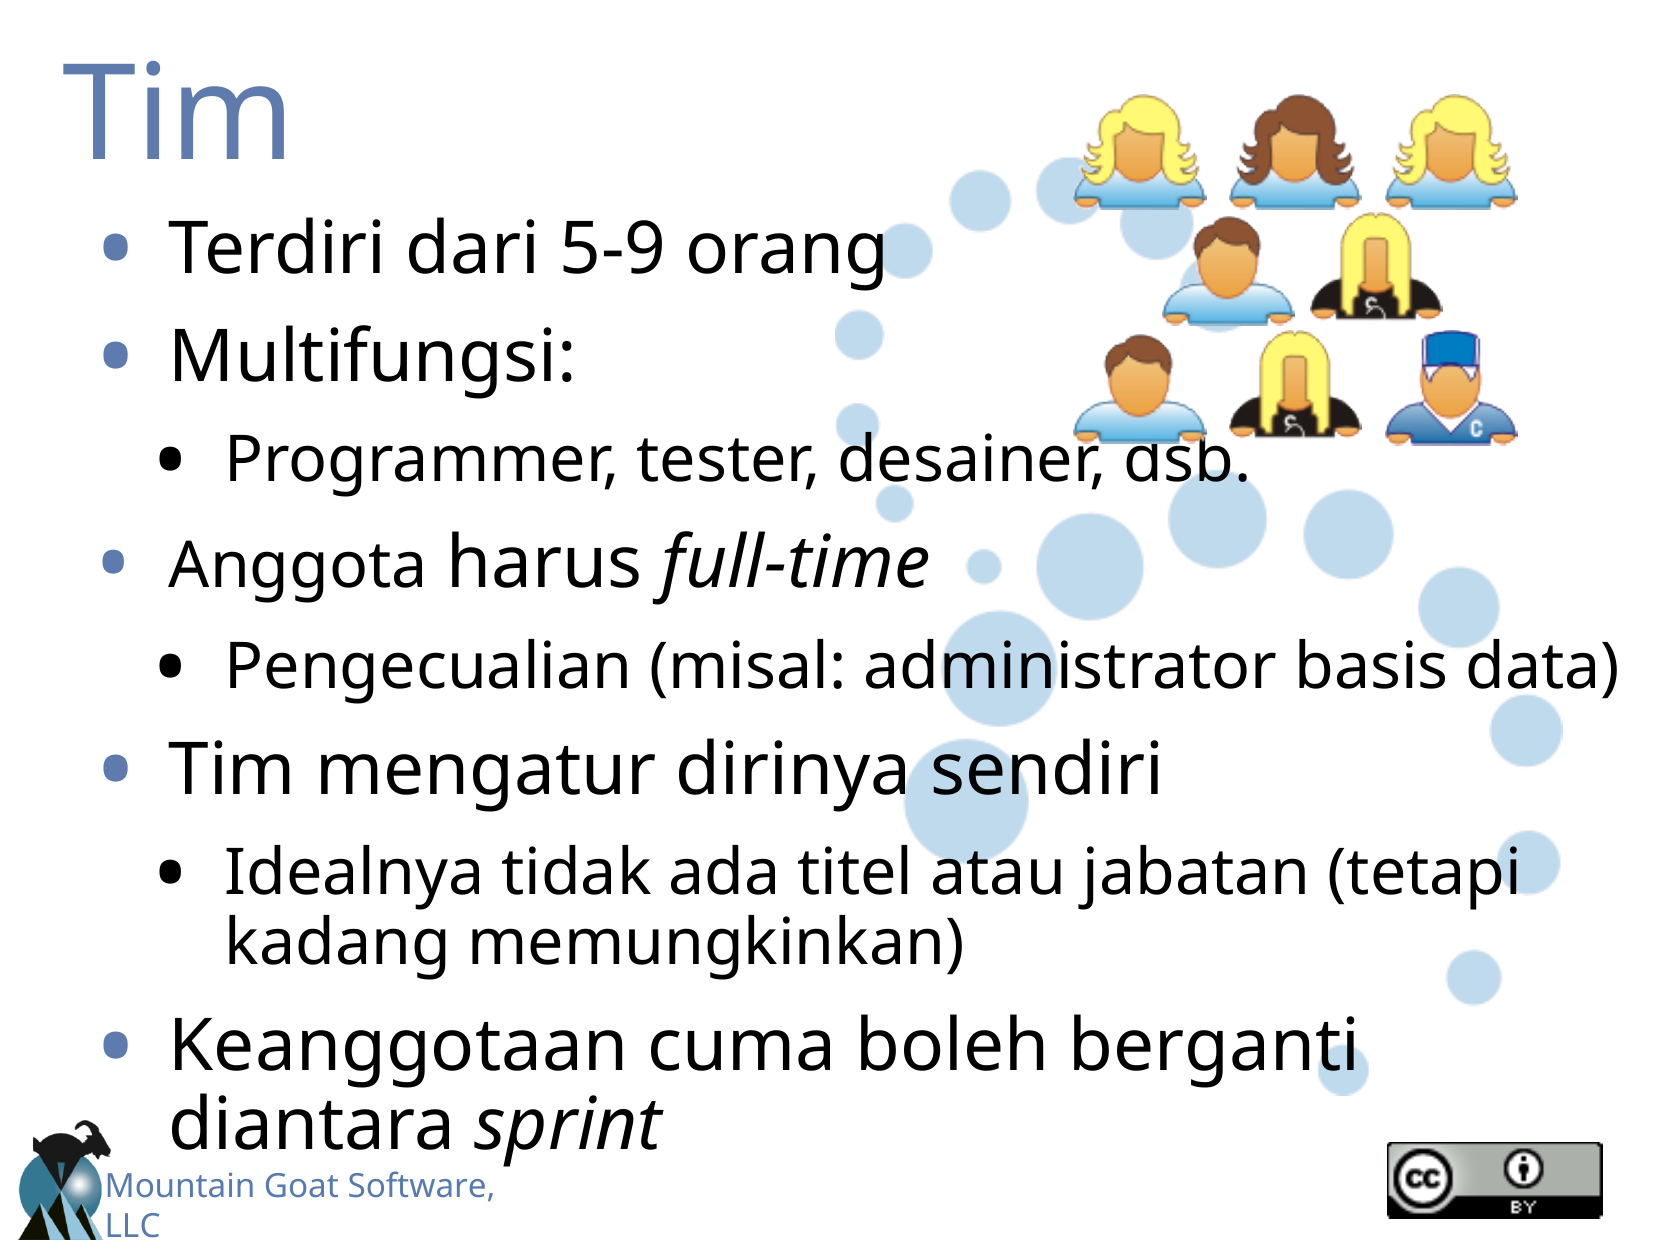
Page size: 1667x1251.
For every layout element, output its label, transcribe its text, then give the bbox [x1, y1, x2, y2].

picture [1073, 334, 1207, 444]
picture [18, 1120, 111, 1240]
picture [1310, 212, 1443, 328]
picture [1229, 330, 1362, 446]
picture [835, 94, 1563, 210]
picture [1387, 1142, 1603, 1219]
picture [1385, 330, 1518, 446]
picture [1162, 216, 1295, 326]
title Tim [56, 18, 1609, 194]
list Terdiri dari 5-9 orang Multifungsi: Programmer, tester, desainer, dsb. Anggota harus full-time Pengecualian (misal: administrator basis data) Tim mengatur dirinya sendiri Idealnya tidak ada titel atau jabatan (tetapi kadang memungkinkan) Keanggotaan cuma boleh berganti diantara sprint [47, 204, 1634, 1093]
